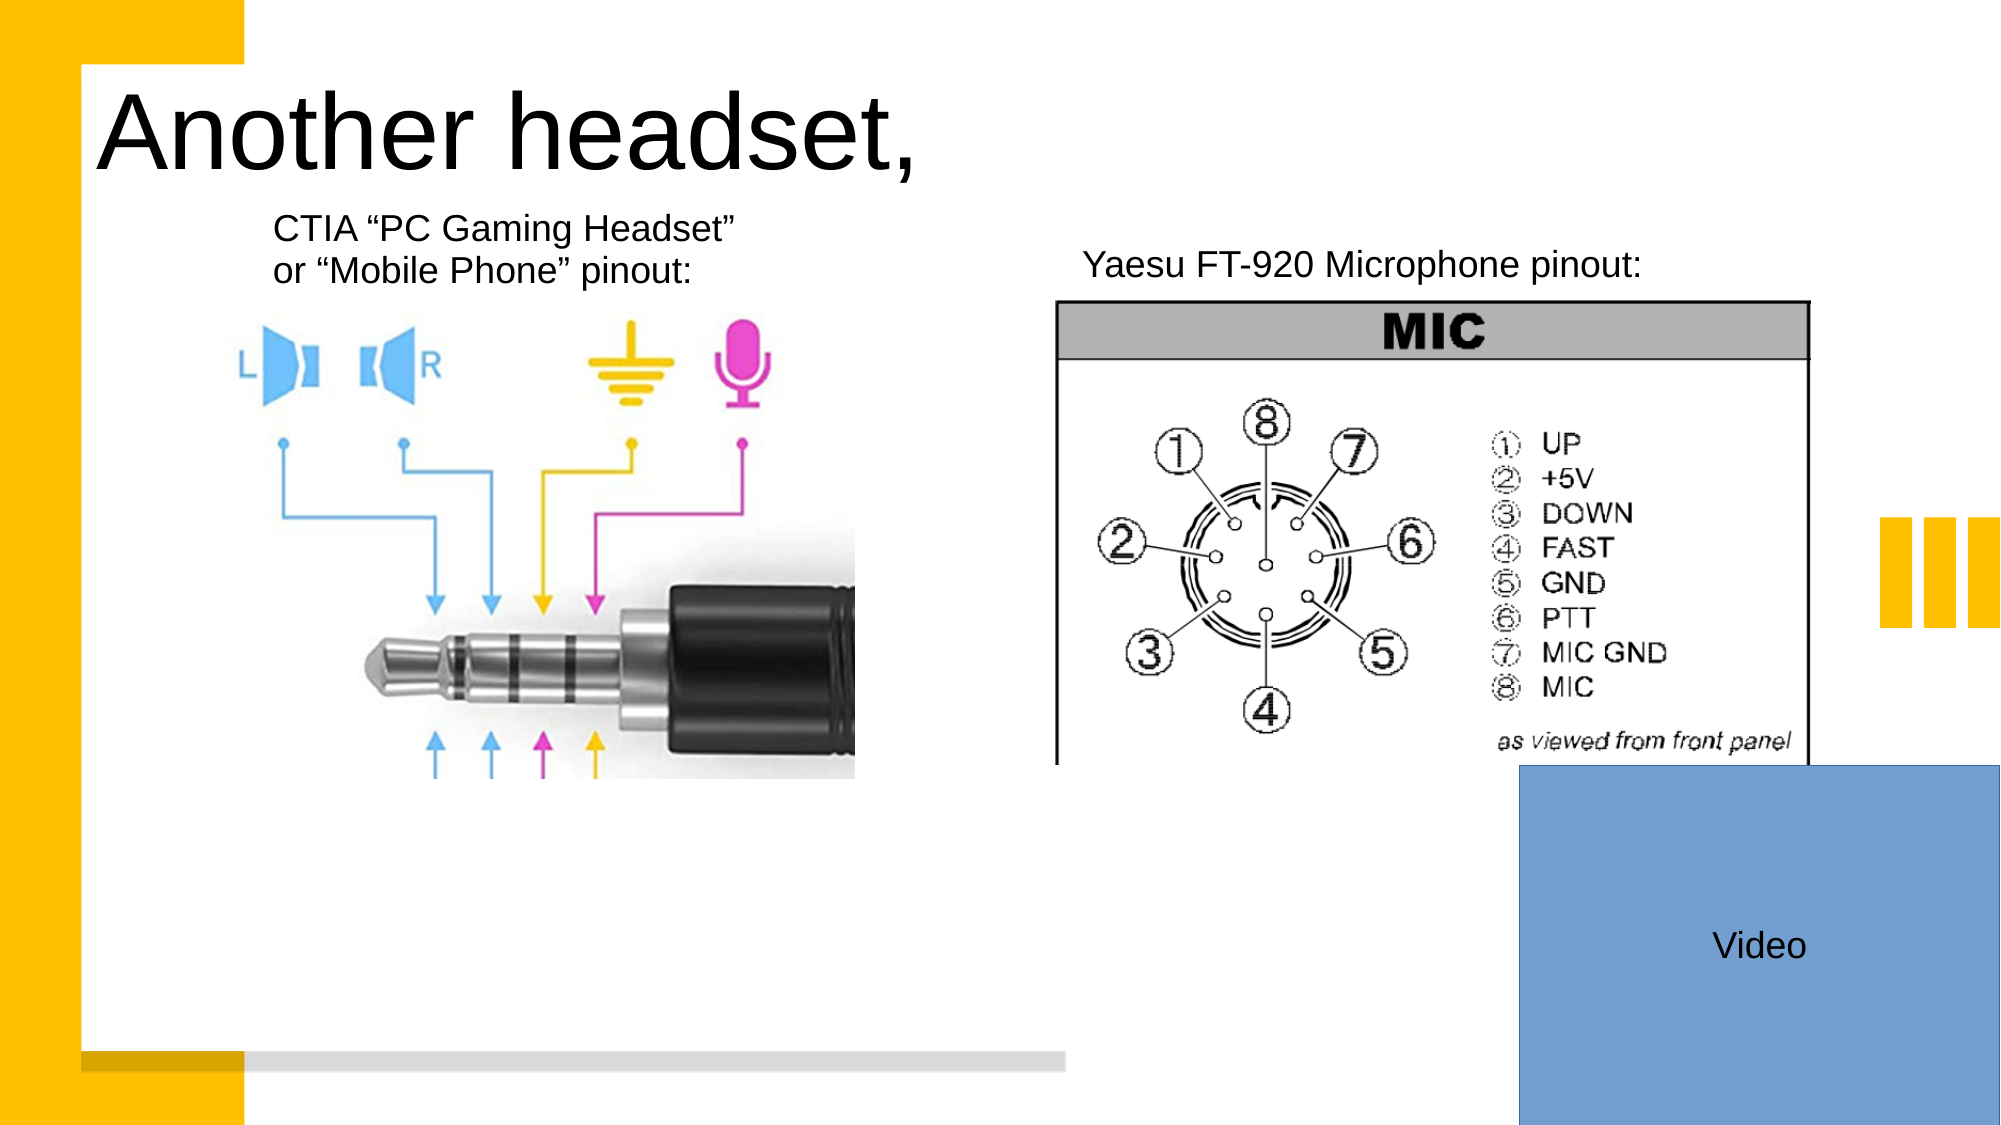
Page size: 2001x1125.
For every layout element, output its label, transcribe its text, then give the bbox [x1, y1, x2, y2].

text_box CTIA “PC Gaming Headset” or “Mobile Phone” pinout: [258, 200, 751, 299]
text_box Another headset, [81, 64, 1921, 201]
text_box Video [1519, 765, 2000, 1125]
picture [1050, 293, 1811, 766]
text_box Yaesu FT-920 Microphone pinout: [1067, 236, 1658, 294]
text_box [0, 0, 2000, 1125]
picture [210, 299, 855, 779]
